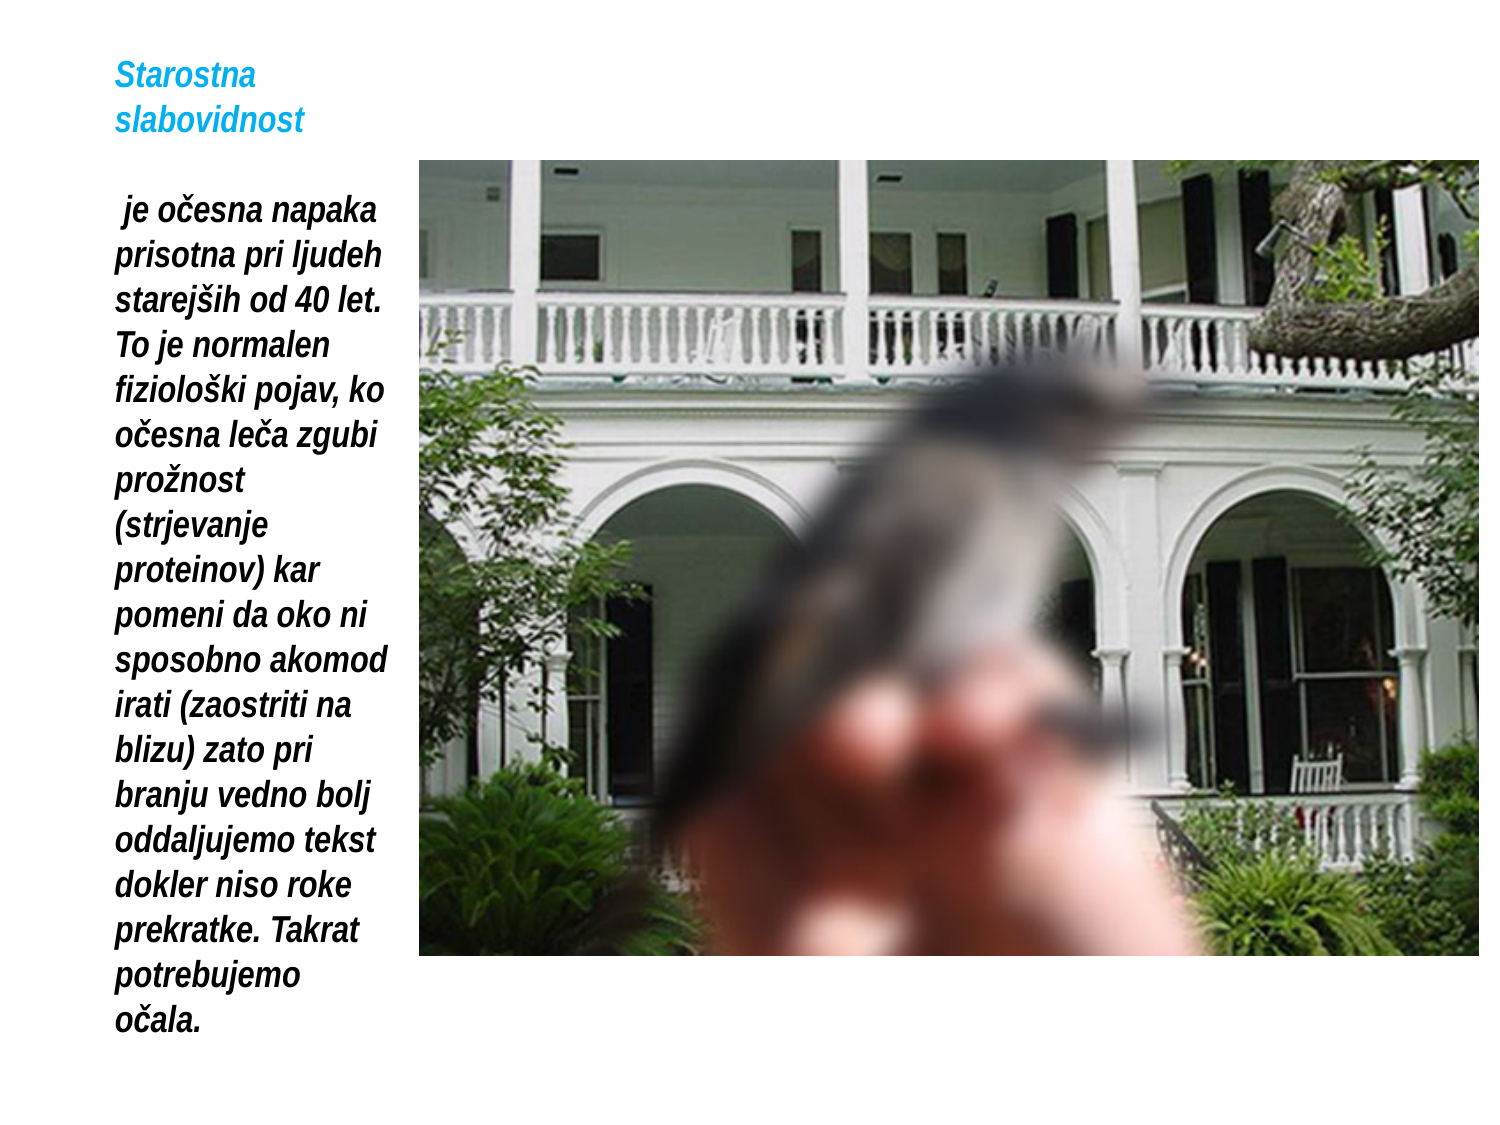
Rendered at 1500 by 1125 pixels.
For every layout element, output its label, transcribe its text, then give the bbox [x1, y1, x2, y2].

picture [419, 160, 1479, 956]
text_box Starostna slabovidnost je očesna napaka prisotna pri ljudeh starejših od 40 let. To je normalen fiziološki pojav, ko očesna leča zgubi prožnost (strjevanje proteinov) kar pomeni da oko ni sposobno akomodirati (zaostriti na blizu) zato pri branju vedno bolj oddaljujemo tekst dokler niso roke prekratke. Takrat potrebujemo očala. [100, 42, 408, 1048]
